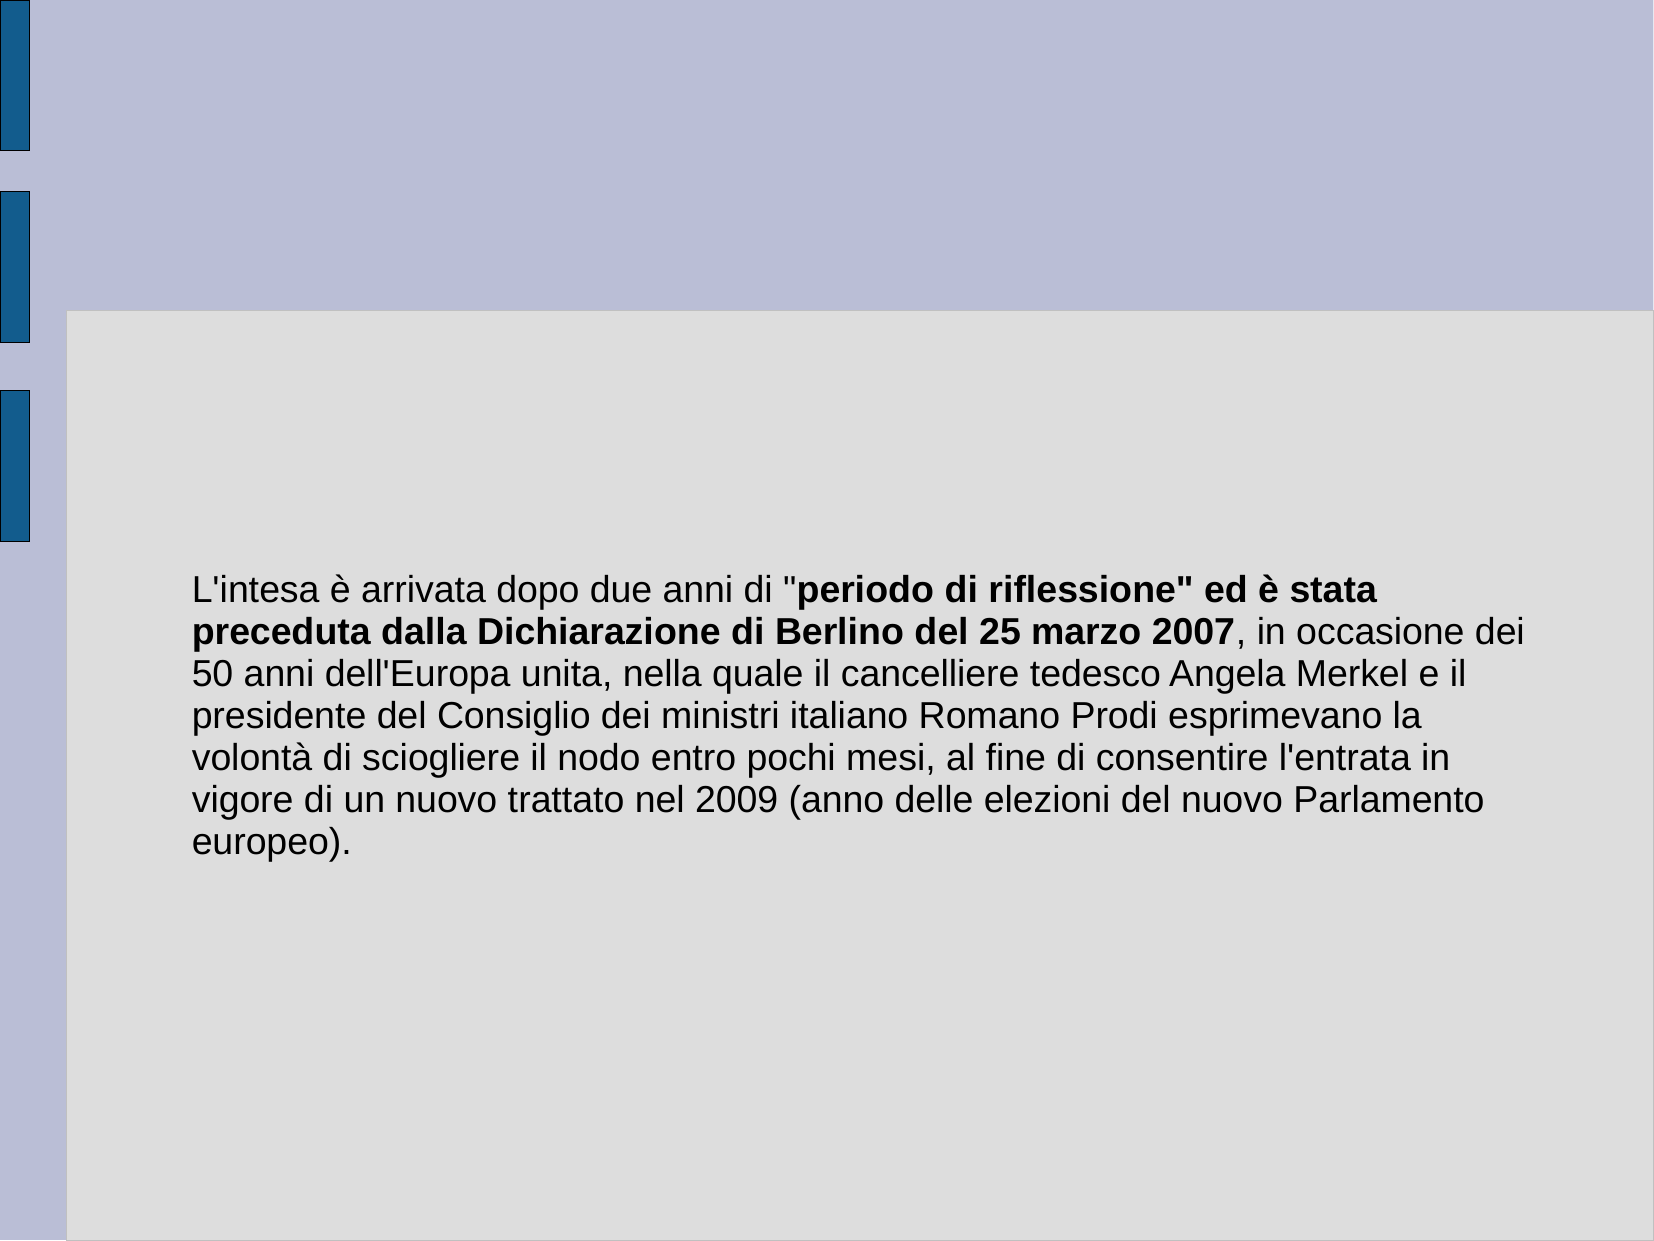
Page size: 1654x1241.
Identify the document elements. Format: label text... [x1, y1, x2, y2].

text_box L'intesa è arrivata dopo due anni di "periodo di riflessione" ed è stata preceduta dalla Dichiarazione di Berlino del 25 marzo 2007, in occasione dei 50 anni dell'Europa unita, nella quale il cancelliere tedesco Angela Merkel e il presidente del Consiglio dei ministri italiano Romano Prodi esprimevano la volontà di sciogliere il nodo entro pochi mesi, al fine di consentire l'entrata in vigore di un nuovo trattato nel 2009 (anno delle elezioni del nuovo Parlamento europeo). [177, 561, 1565, 873]
